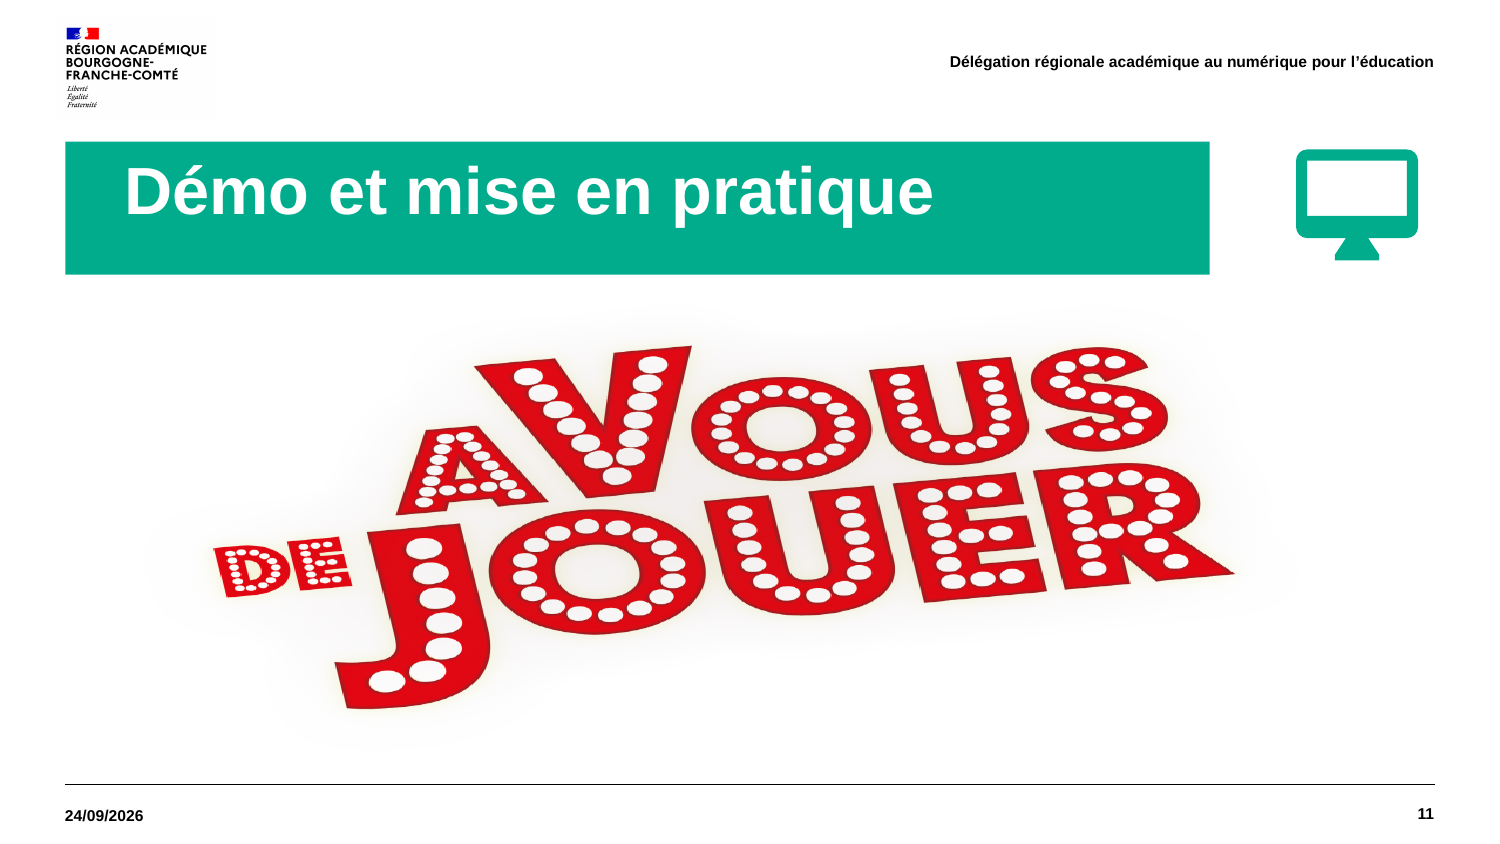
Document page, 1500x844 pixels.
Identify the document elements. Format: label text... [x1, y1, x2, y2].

picture [99, 280, 1300, 752]
text_box Délégation régionale académique au numérique pour l’éducation [470, 32, 1435, 91]
text_box Démo et mise en pratique [65, 141, 1210, 275]
picture [55, 16, 218, 119]
text_box <numéro> [1213, 784, 1435, 843]
text_box 31/01/2023 [64, 786, 245, 843]
